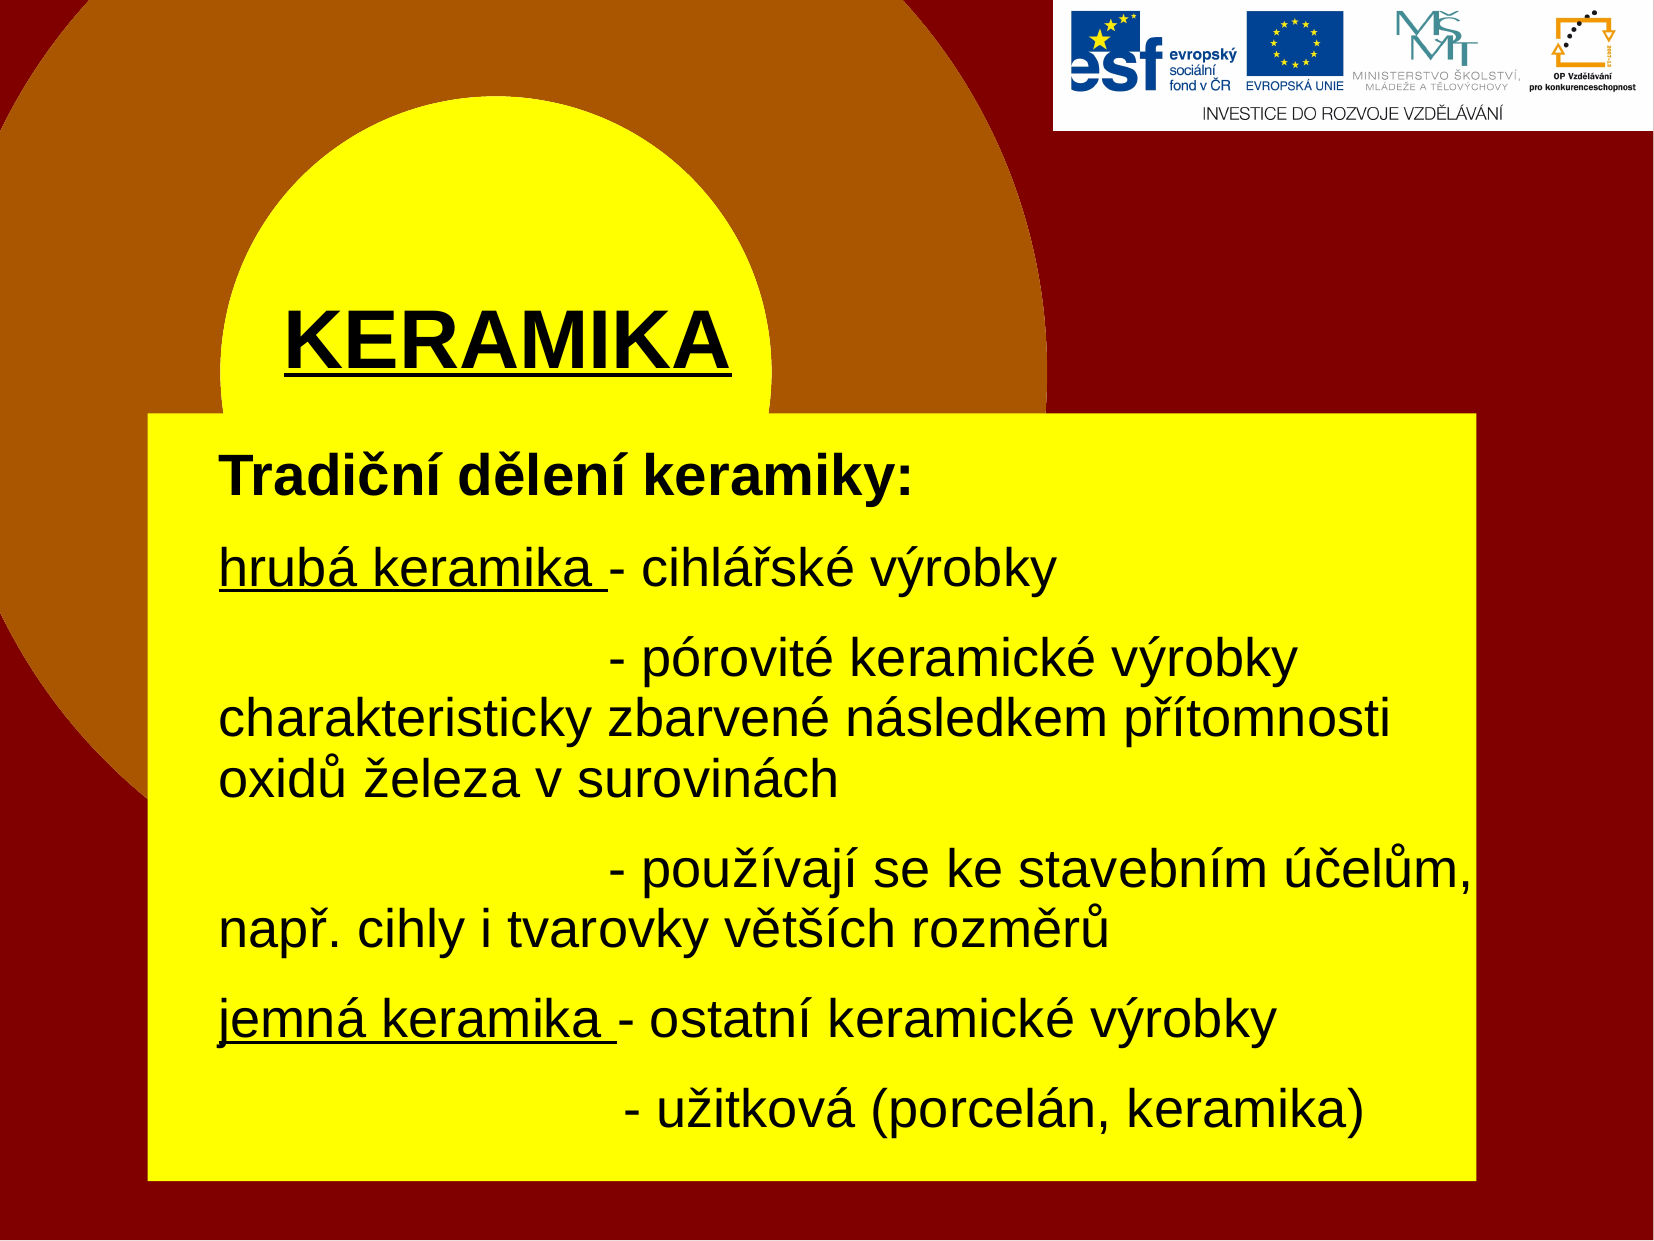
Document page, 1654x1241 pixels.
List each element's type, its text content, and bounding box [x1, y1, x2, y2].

text_box [1252, 413, 1477, 442]
list Tradiční dělení keramiky: hrubá keramika - cihlářské výrobky - pórovité keramické výrobky charakteristicky zbarvené následkem přítomnosti oxidů železa v surovinách - používají se ke stavebním účelům, např. cihly i tvarovky větších rozměrů jemná keramika - ostatní keramické výrobky - užitková (porcelán, keramika) [147, 442, 1506, 1241]
picture [1053, 0, 1654, 131]
title KERAMIKA [0, 235, 1252, 443]
